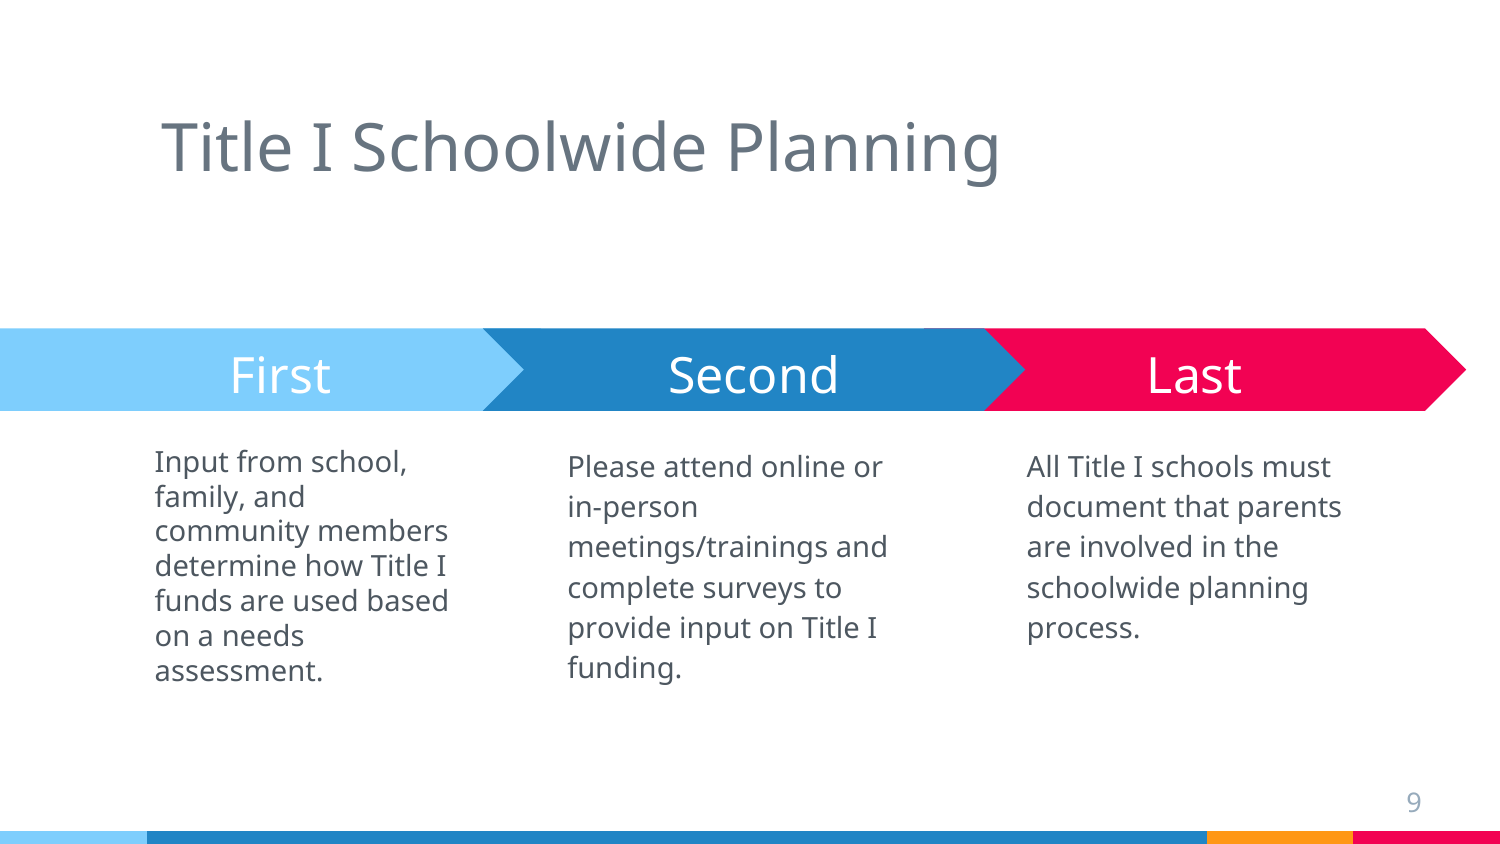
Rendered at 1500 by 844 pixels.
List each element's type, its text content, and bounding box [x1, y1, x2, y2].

text_box Input from school, family, and community members determine how Title I funds are used based on a needs assessment. [140, 435, 467, 695]
text_box Last [985, 328, 1467, 411]
text_box [1391, 770, 1482, 822]
text_box Second [482, 328, 1026, 411]
title Title I Schoolwide Planning [146, 58, 1207, 200]
text_box All Title I schools must document that parents are involved in the schoolwide planning process. [1011, 428, 1379, 757]
text_box Please attend online or in-person meetings/trainings and complete surveys to provide input on Title I funding. [552, 428, 934, 764]
text_box [107, 435, 475, 757]
text_box First [0, 328, 523, 411]
